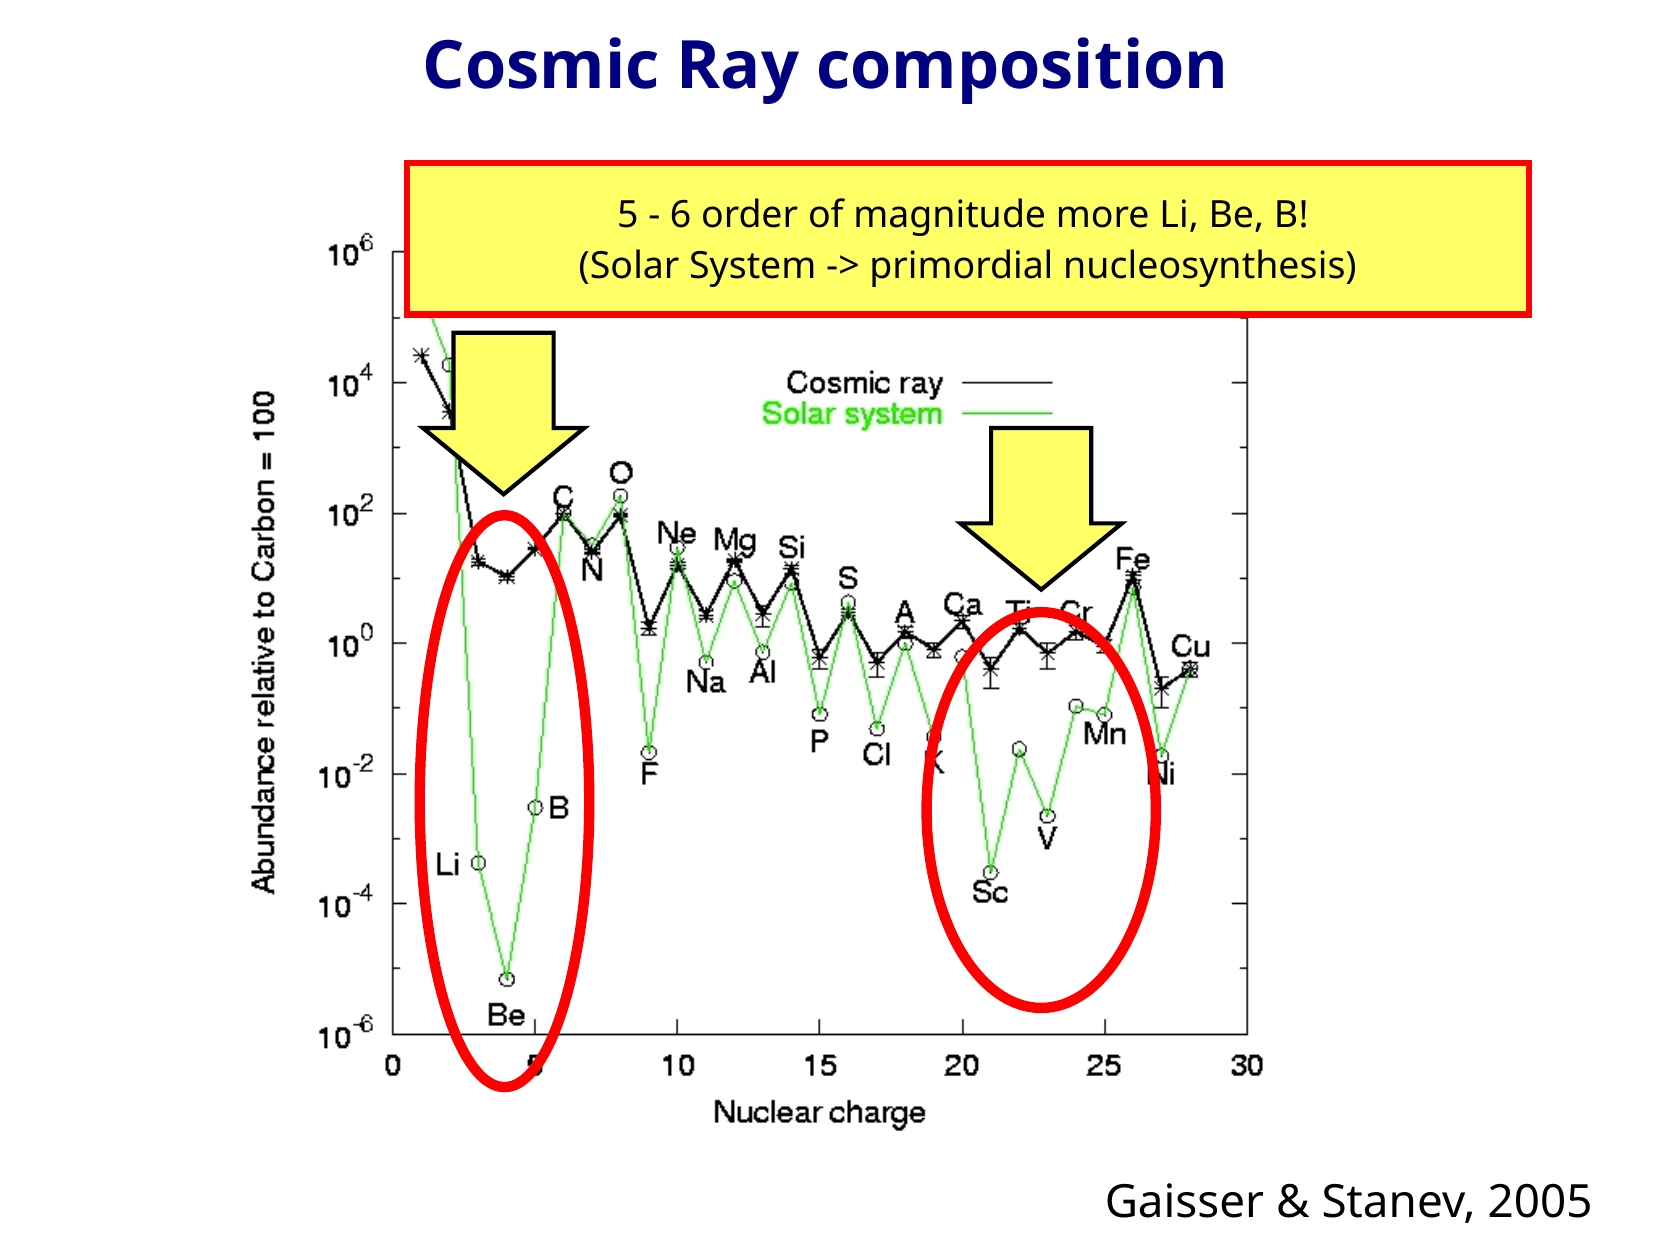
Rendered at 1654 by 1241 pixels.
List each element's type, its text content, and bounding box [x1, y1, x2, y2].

text_box [960, 428, 1122, 590]
text_box 5 - 6 order of magnitude more Li, Be, B! (Solar System -> primordial nucleosynthesis) [406, 162, 1530, 315]
text_box Cosmic Ray composition [0, 0, 1652, 127]
text_box [422, 332, 585, 495]
picture [58, 159, 1300, 1241]
text_box Gaisser & Stanev, 2005 [1084, 1168, 1613, 1231]
